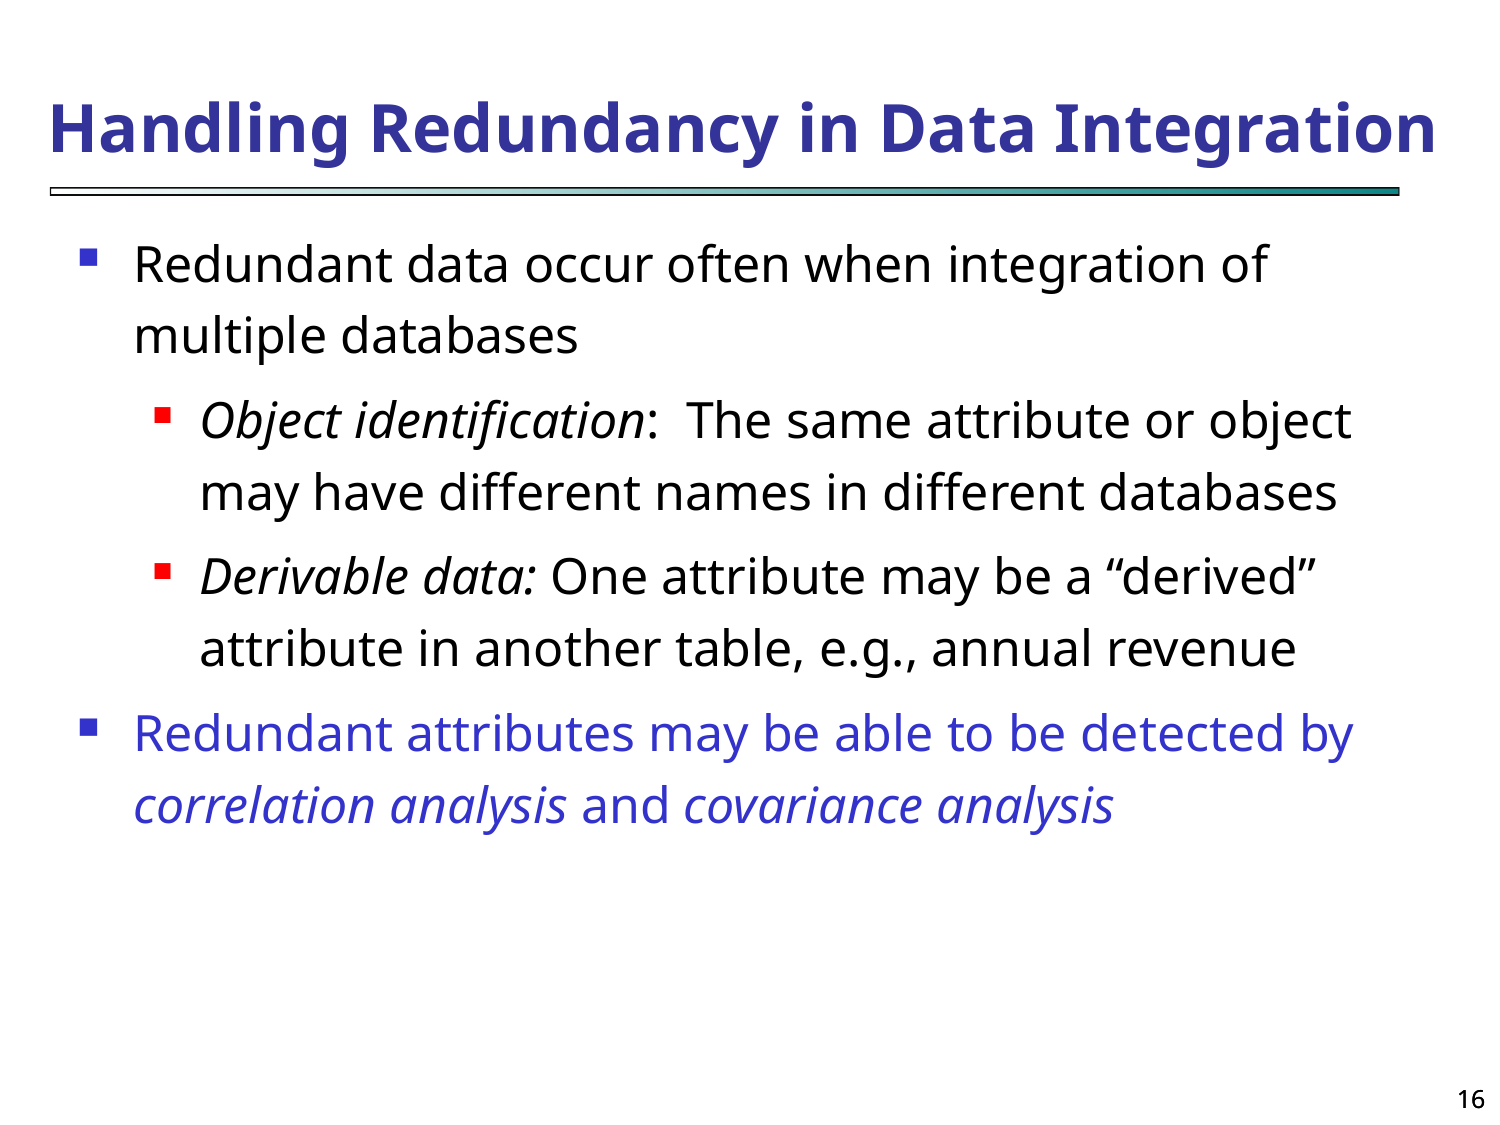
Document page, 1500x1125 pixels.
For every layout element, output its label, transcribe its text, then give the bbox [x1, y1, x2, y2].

text_box 1 [1187, 1062, 1500, 1125]
title Handling Redundancy in Data Integration [0, 0, 1488, 174]
list Redundant data occur often when integration of multiple databases Object identification: The same attribute or object may have different names in different databases Derivable data: One attribute may be a “derived” attribute in another table, e.g., annual revenue Redundant attributes may be able to be detected by correlation analysis and covariance analysis [62, 212, 1426, 1063]
